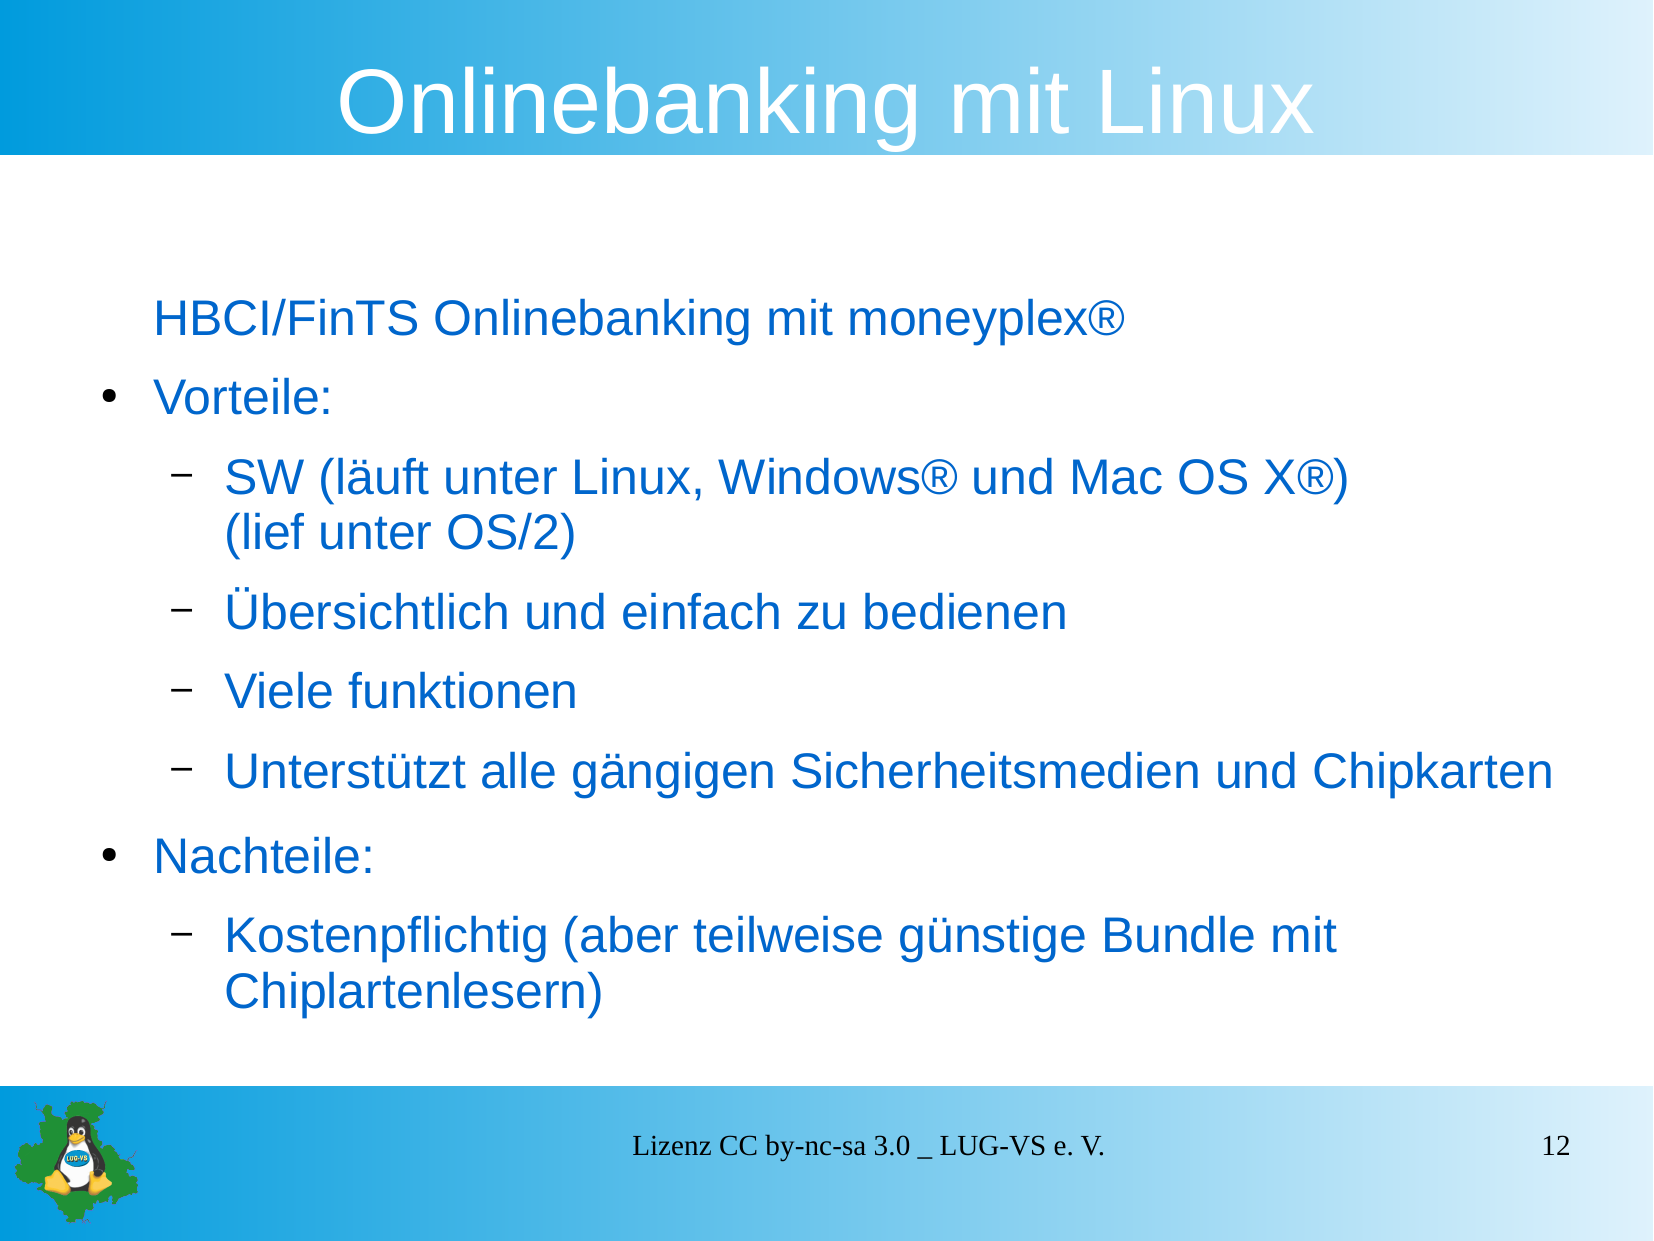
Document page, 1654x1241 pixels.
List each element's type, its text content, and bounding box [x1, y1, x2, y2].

picture [16, 1086, 142, 1241]
title Onlinebanking mit Linux [82, 49, 1571, 155]
list HBCI/FinTS Onlinebanking mit moneyplex® Vorteile: SW (läuft unter Linux, Windows® und Mac OS X®) (lief unter OS/2) Übersichtlich und einfach zu bedienen Viele funktionen Unterstützt alle gängigen Sicherheitsmedien und Chipkarten Nachteile: Kostenpflichtig (aber teilweise günstige Bundle mit Chiplartenlesern) [82, 290, 1571, 1010]
